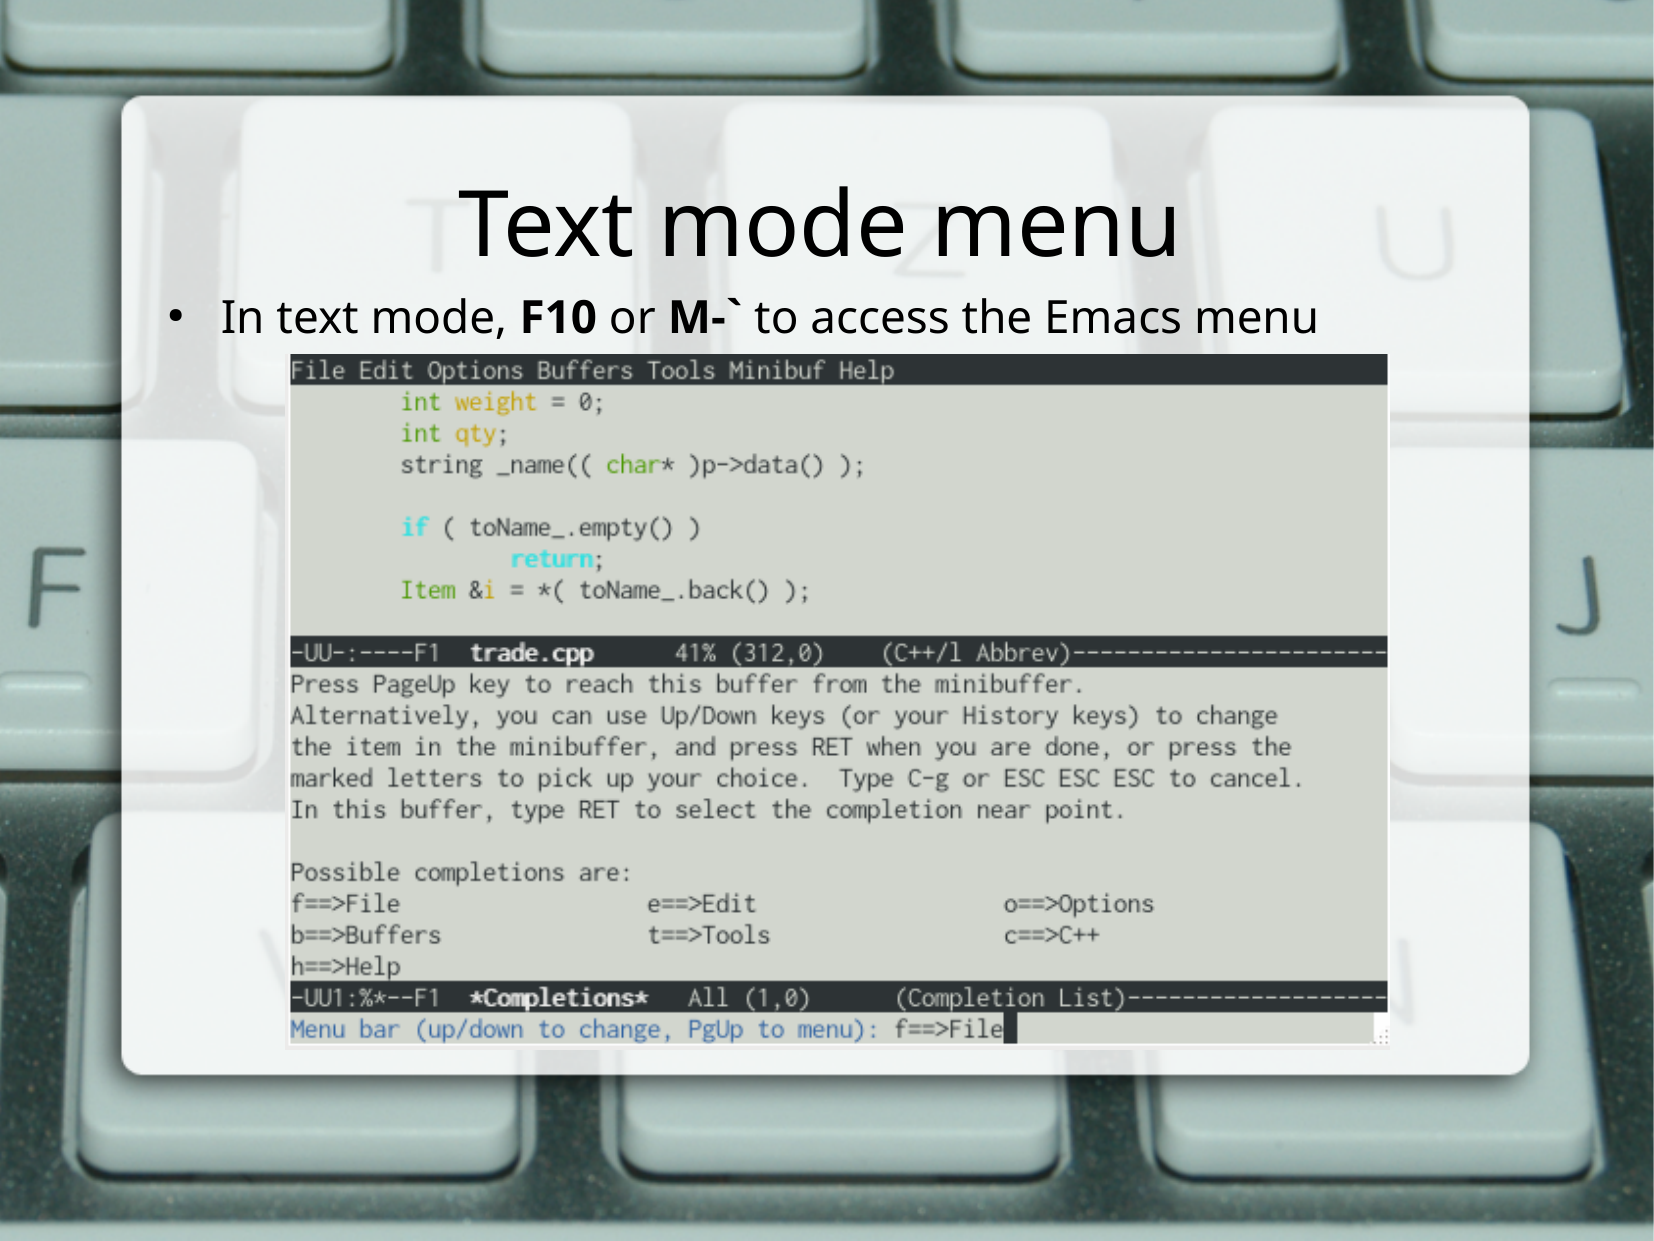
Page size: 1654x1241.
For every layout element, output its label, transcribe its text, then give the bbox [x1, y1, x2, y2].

picture [0, 0, 1654, 1241]
title Text mode menu [135, 117, 1506, 325]
list In text mode, F10 or M-` to access the Emacs menu [150, 285, 1473, 366]
